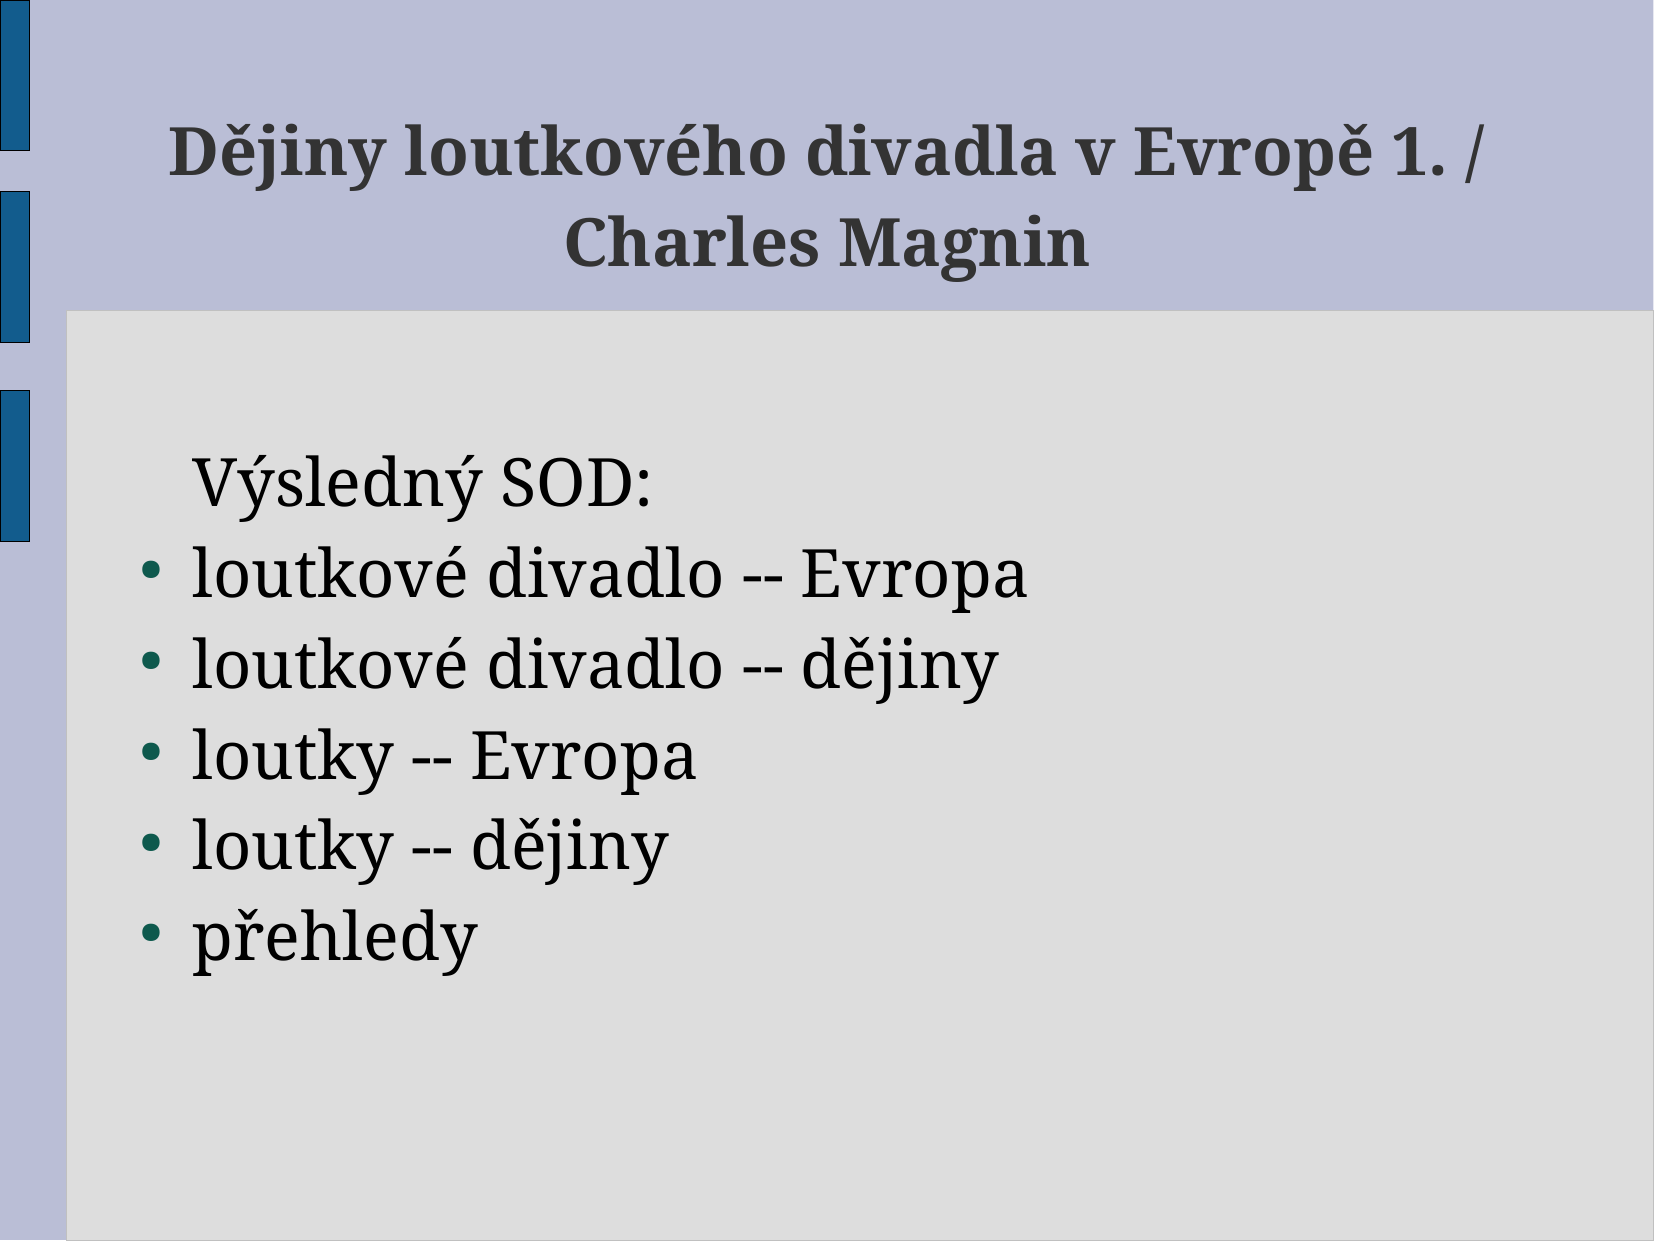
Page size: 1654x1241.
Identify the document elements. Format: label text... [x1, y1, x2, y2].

title Dějiny loutkového divadla v Evropě 1. / Charles Magnin [121, 98, 1534, 291]
list Výsledný SOD: loutkové divadlo -- Evropa loutkové divadlo -- dějiny loutky -- Evropa loutky -- dějiny přehledy [121, 344, 1534, 1112]
